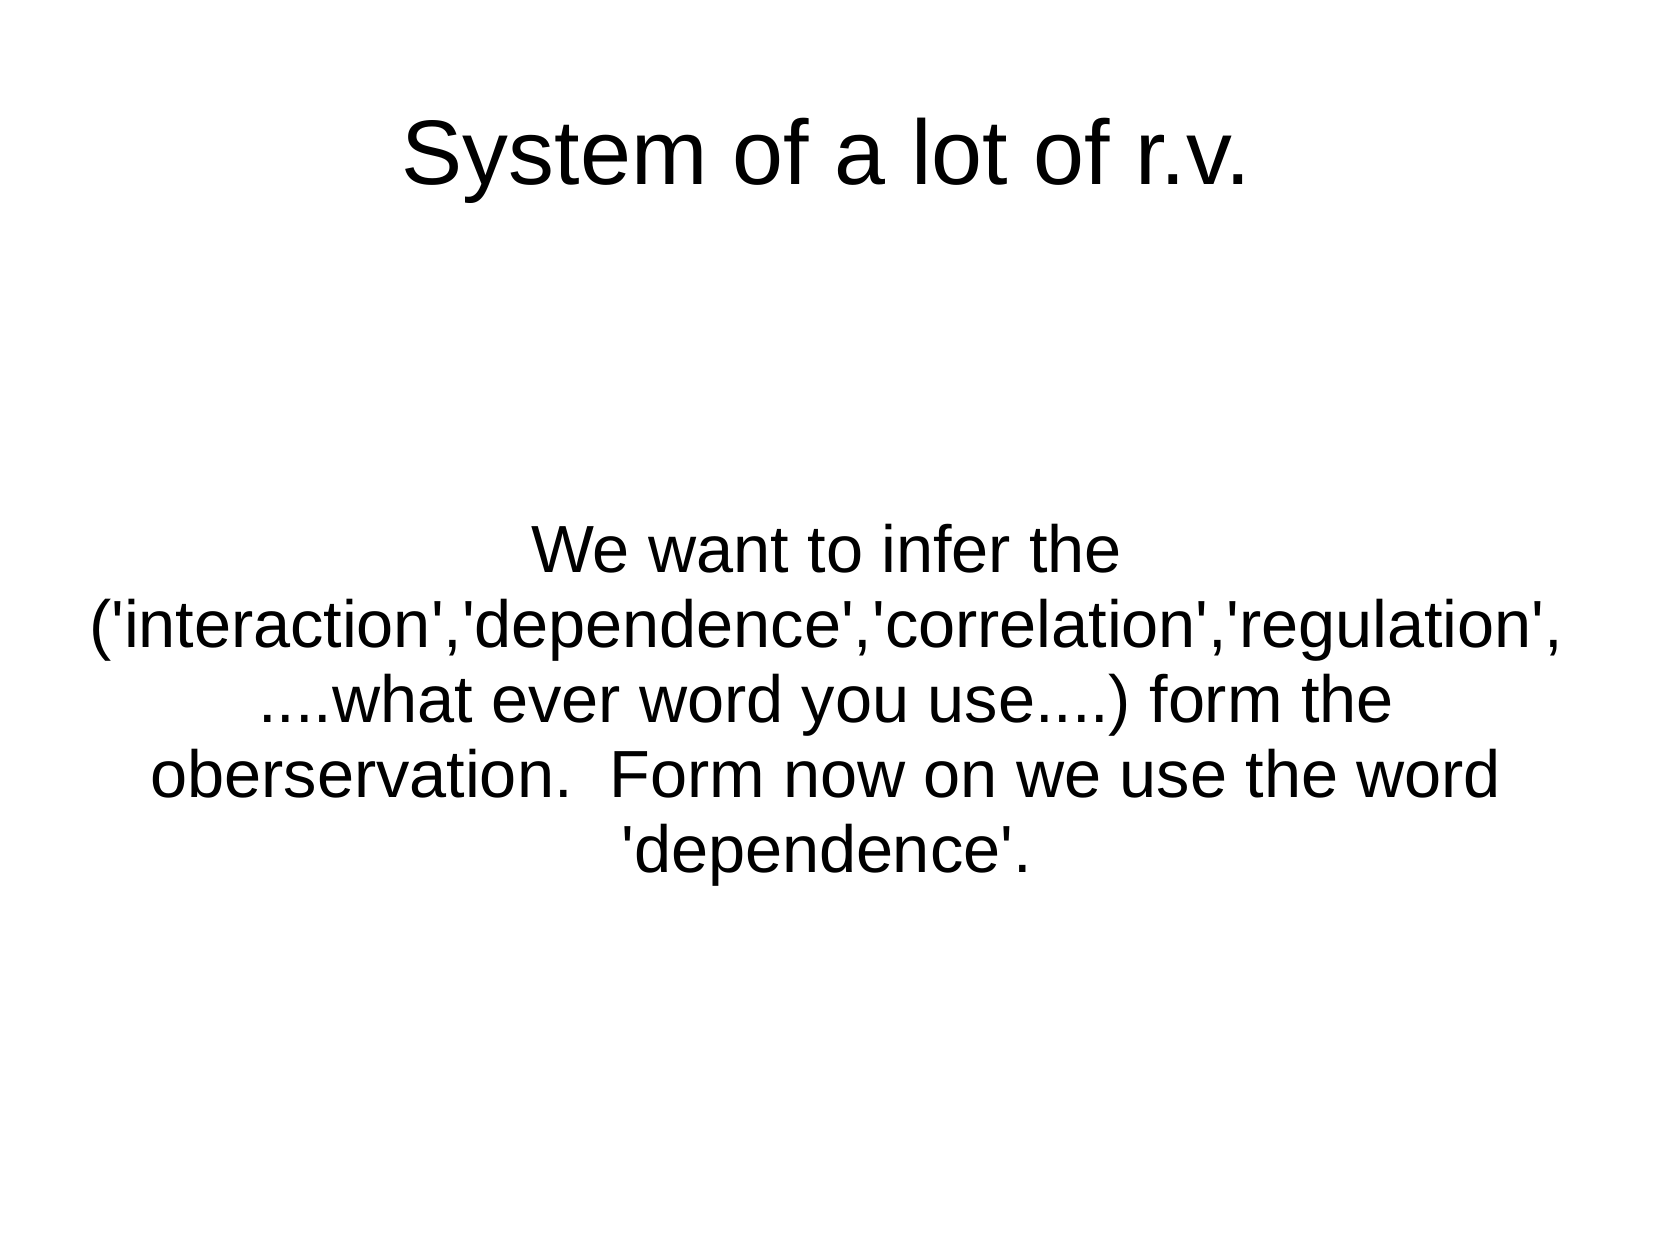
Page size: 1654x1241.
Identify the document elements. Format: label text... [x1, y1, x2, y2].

subtitle We want to infer the ('interaction','dependence','correlation','regulation',....what ever word you use....) form the oberservation. Form now on we use the word 'dependence'. [82, 297, 1571, 1102]
title System of a lot of r.v. [82, 56, 1571, 250]
